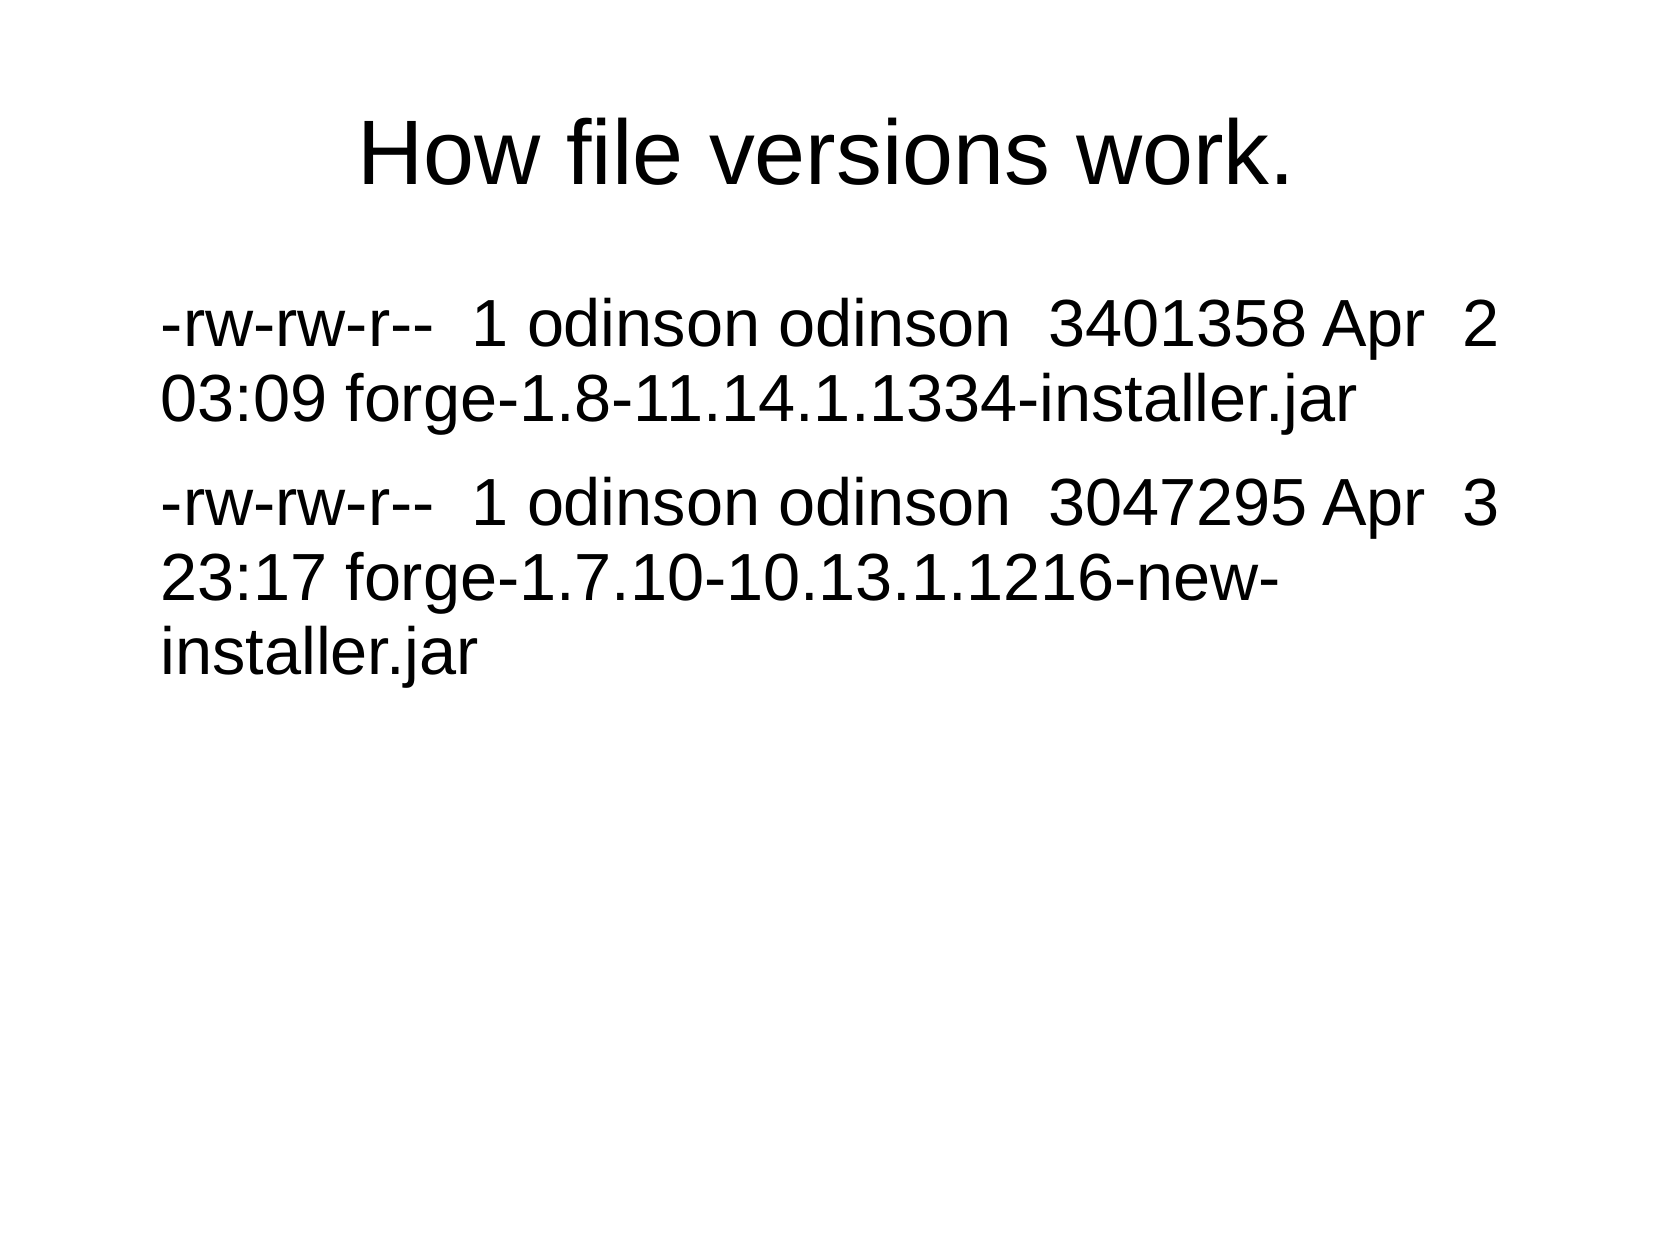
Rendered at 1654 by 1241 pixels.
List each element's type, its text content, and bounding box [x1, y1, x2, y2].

list -rw-rw-r-- 1 odinson odinson 3401358 Apr 2 03:09 forge-1.8-11.14.1.1334-installer.jar -rw-rw-r-- 1 odinson odinson 3047295 Apr 3 23:17 forge-1.7.10-10.13.1.1216-new-installer.jar [90, 285, 1579, 1006]
title How file versions work. [82, 49, 1571, 257]
